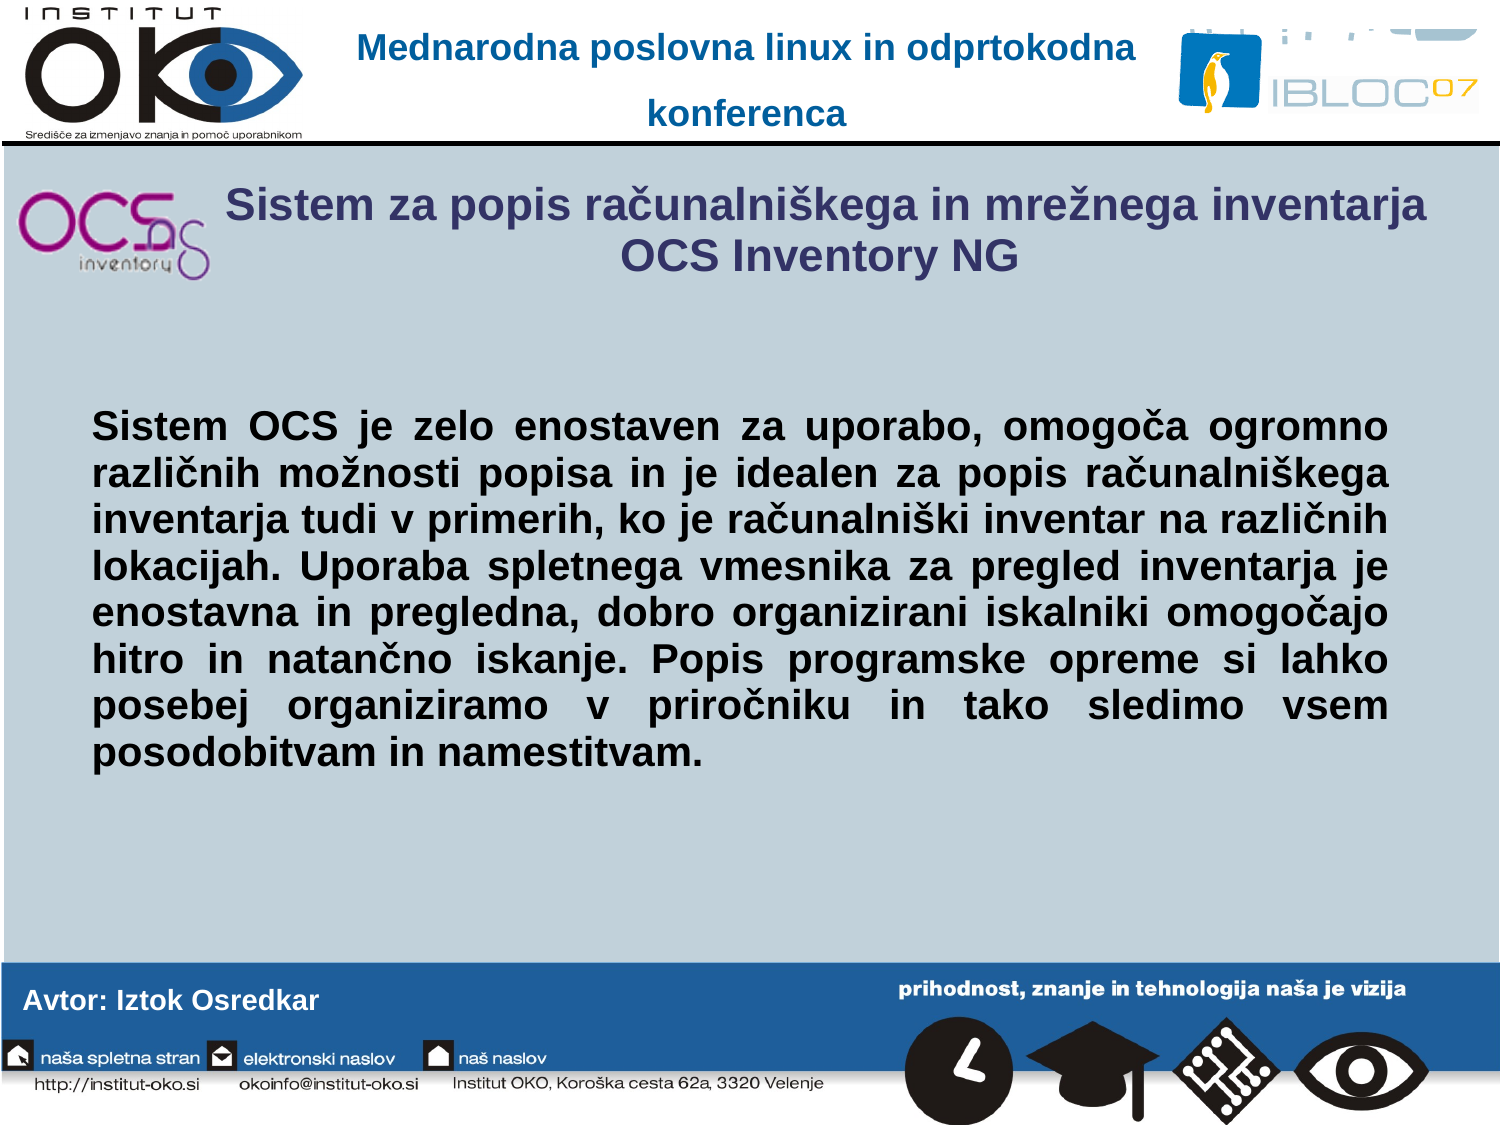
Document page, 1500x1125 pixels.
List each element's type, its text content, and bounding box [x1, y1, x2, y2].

text_box Avtor: Iztok Osredkar [7, 976, 433, 1025]
list Sistem OCS je zelo enostaven za uporabo, omogoča ogromno različnih možnosti popisa in je idealen za popis računalniškega inventarja tudi v primerih, ko je računalniški inventar na različnih lokacijah. Uporaba spletnega vmesnika za pregled inventarja je enostavna in pregledna, dobro organizirani iskalniki omogočajo hitro in natančno iskanje. Popis programske opreme si lahko posebej organiziramo v priročniku in tako sledimo vsem posodobitvam in namestitvam. [76, 395, 1418, 804]
picture [1177, 29, 1479, 119]
picture [25, 7, 303, 140]
chart [1, 142, 1500, 962]
picture [1, 962, 1500, 1125]
picture [11, 184, 219, 290]
text_box Mednarodna poslovna linux in odprtokodna konferenca [326, 19, 1178, 141]
title Sistem za popis računalniškega in mrežnega inventarja OCS Inventory NG [177, 141, 1477, 319]
